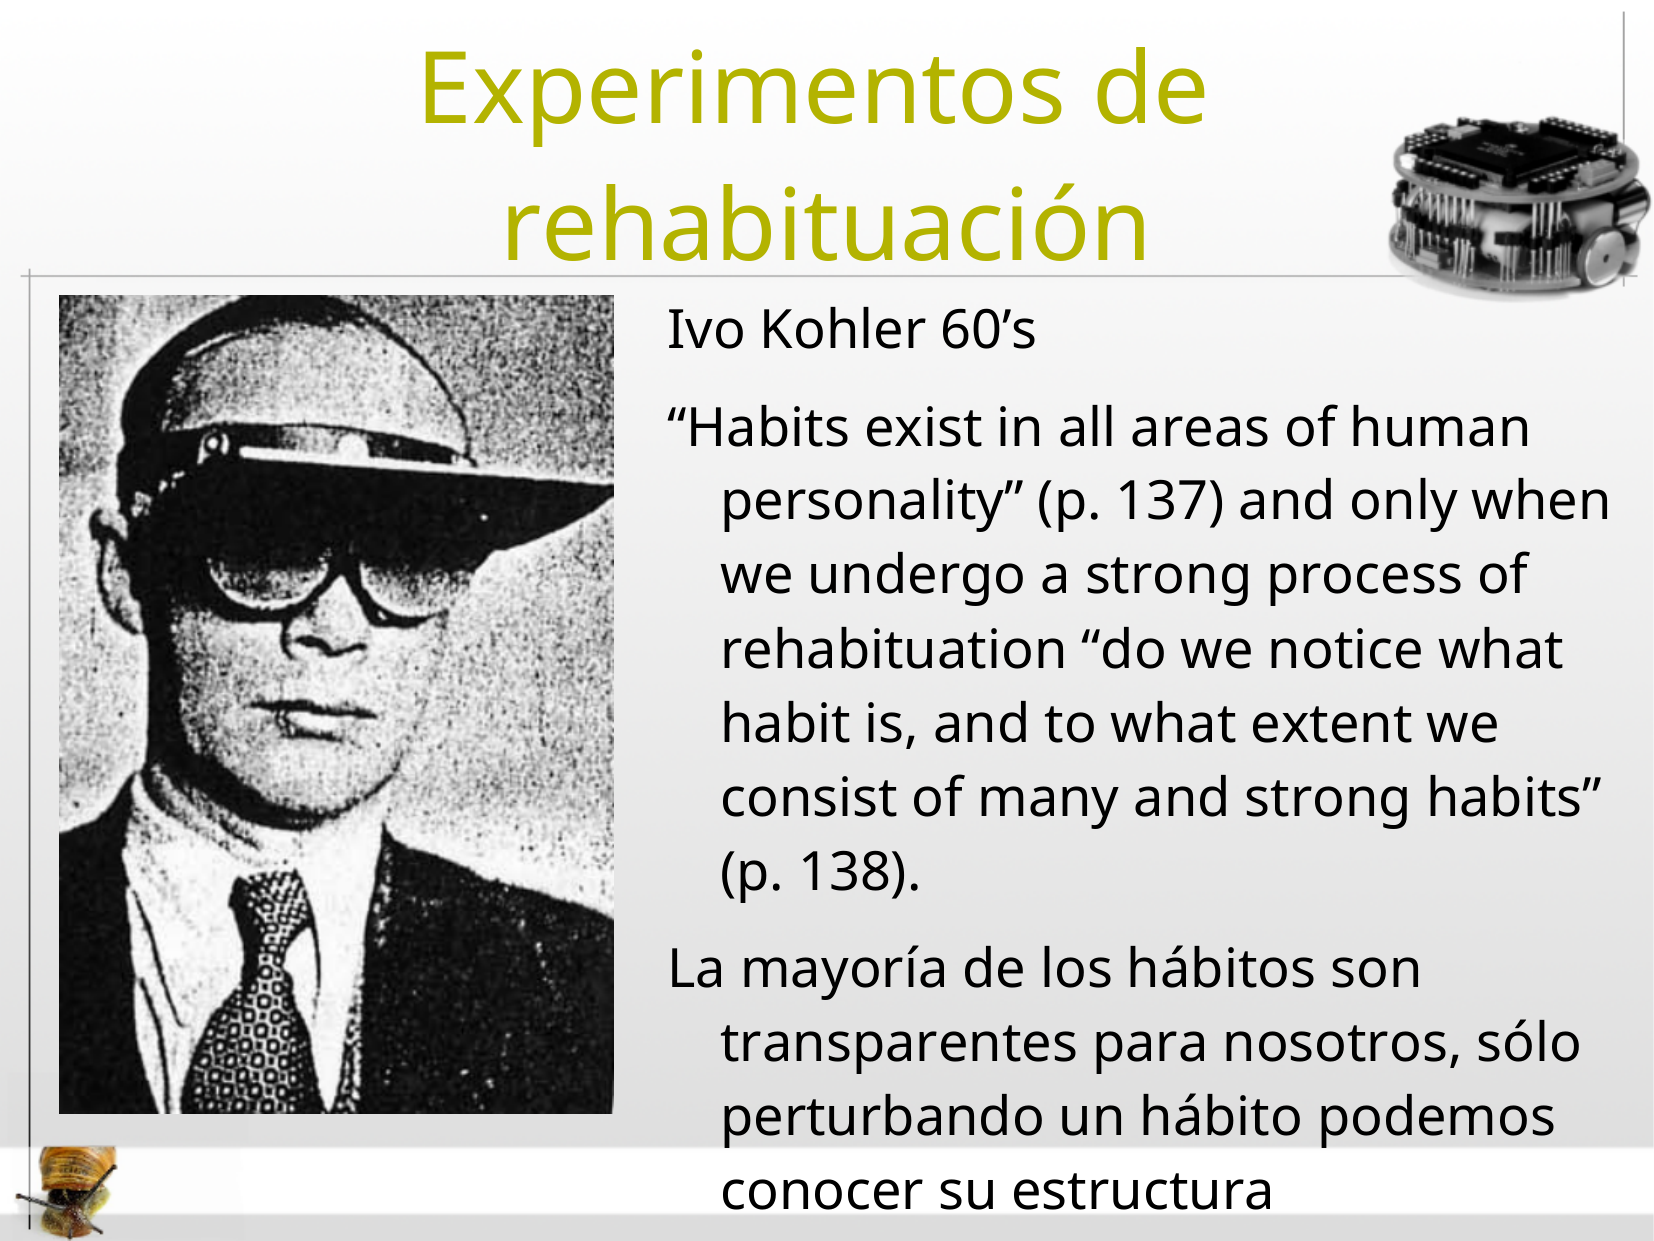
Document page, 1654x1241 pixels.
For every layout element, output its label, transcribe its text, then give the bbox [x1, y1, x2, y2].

title Experimentos de rehabituación [82, 40, 1571, 266]
list Ivo Kohler 60’s “Habits exist in all areas of human personality” (p. 137) and only when we undergo a strong process of rehabituation “do we notice what habit is, and to what extent we consist of many and strong habits” (p. 138). La mayoría de los hábitos son transparentes para nosotros, sólo perturbando un hábito podemos conocer su estructura Inversión visual [649, 290, 1654, 1145]
picture [0, 0, 1654, 1241]
